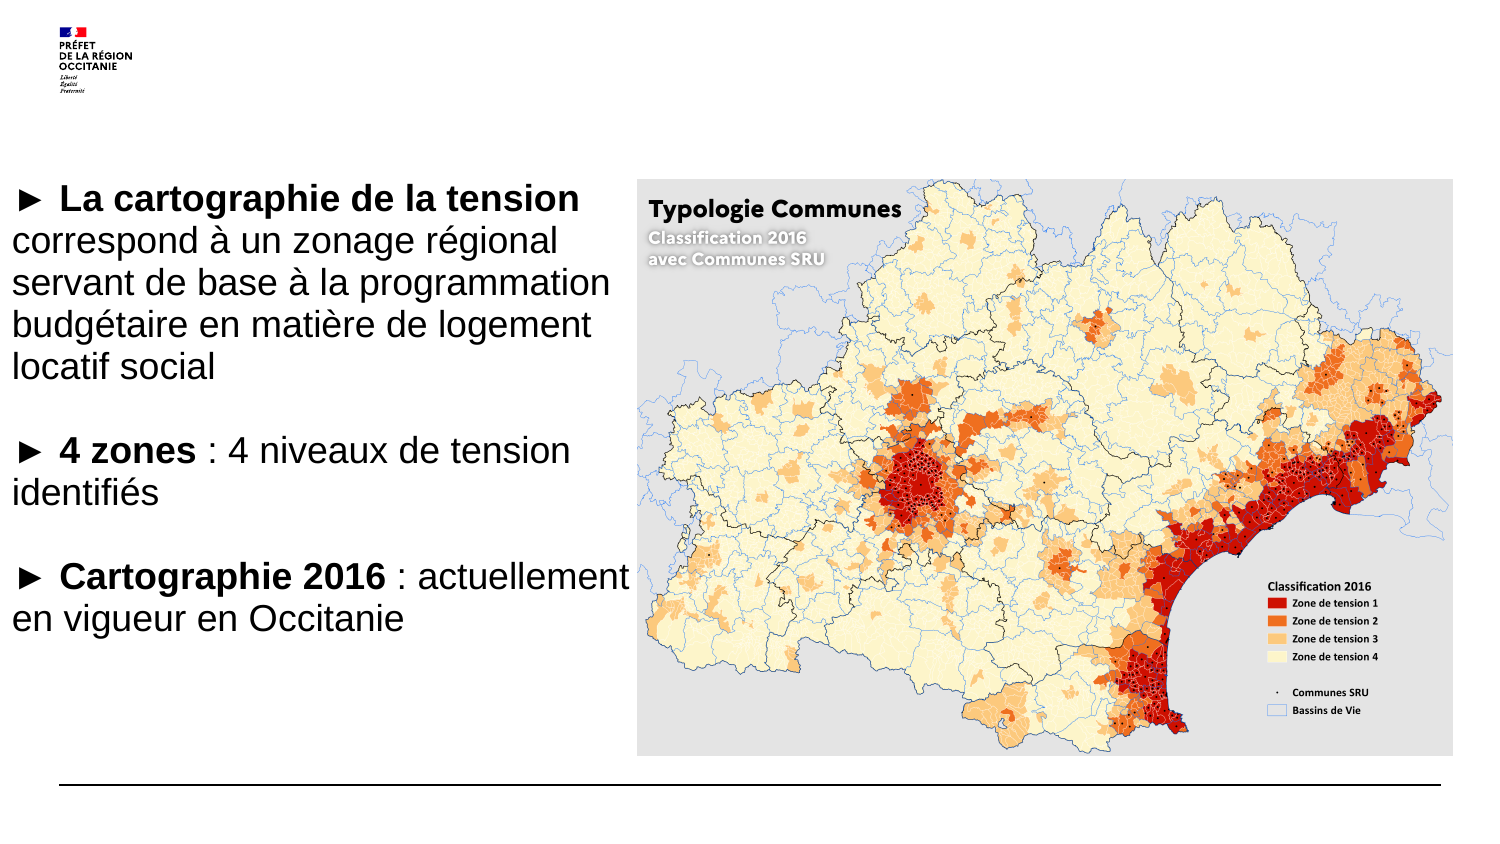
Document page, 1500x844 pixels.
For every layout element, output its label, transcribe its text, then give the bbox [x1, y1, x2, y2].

picture [637, 179, 1453, 756]
title ► La cartographie de la tension correspond à un zonage régional servant de base à la programmation budgétaire en matière de logement locatif social ► 4 zones : 4 niveaux de tension identifiés ► Cartographie 2016 : actuellement en vigueur en Occitanie [11, 177, 638, 724]
